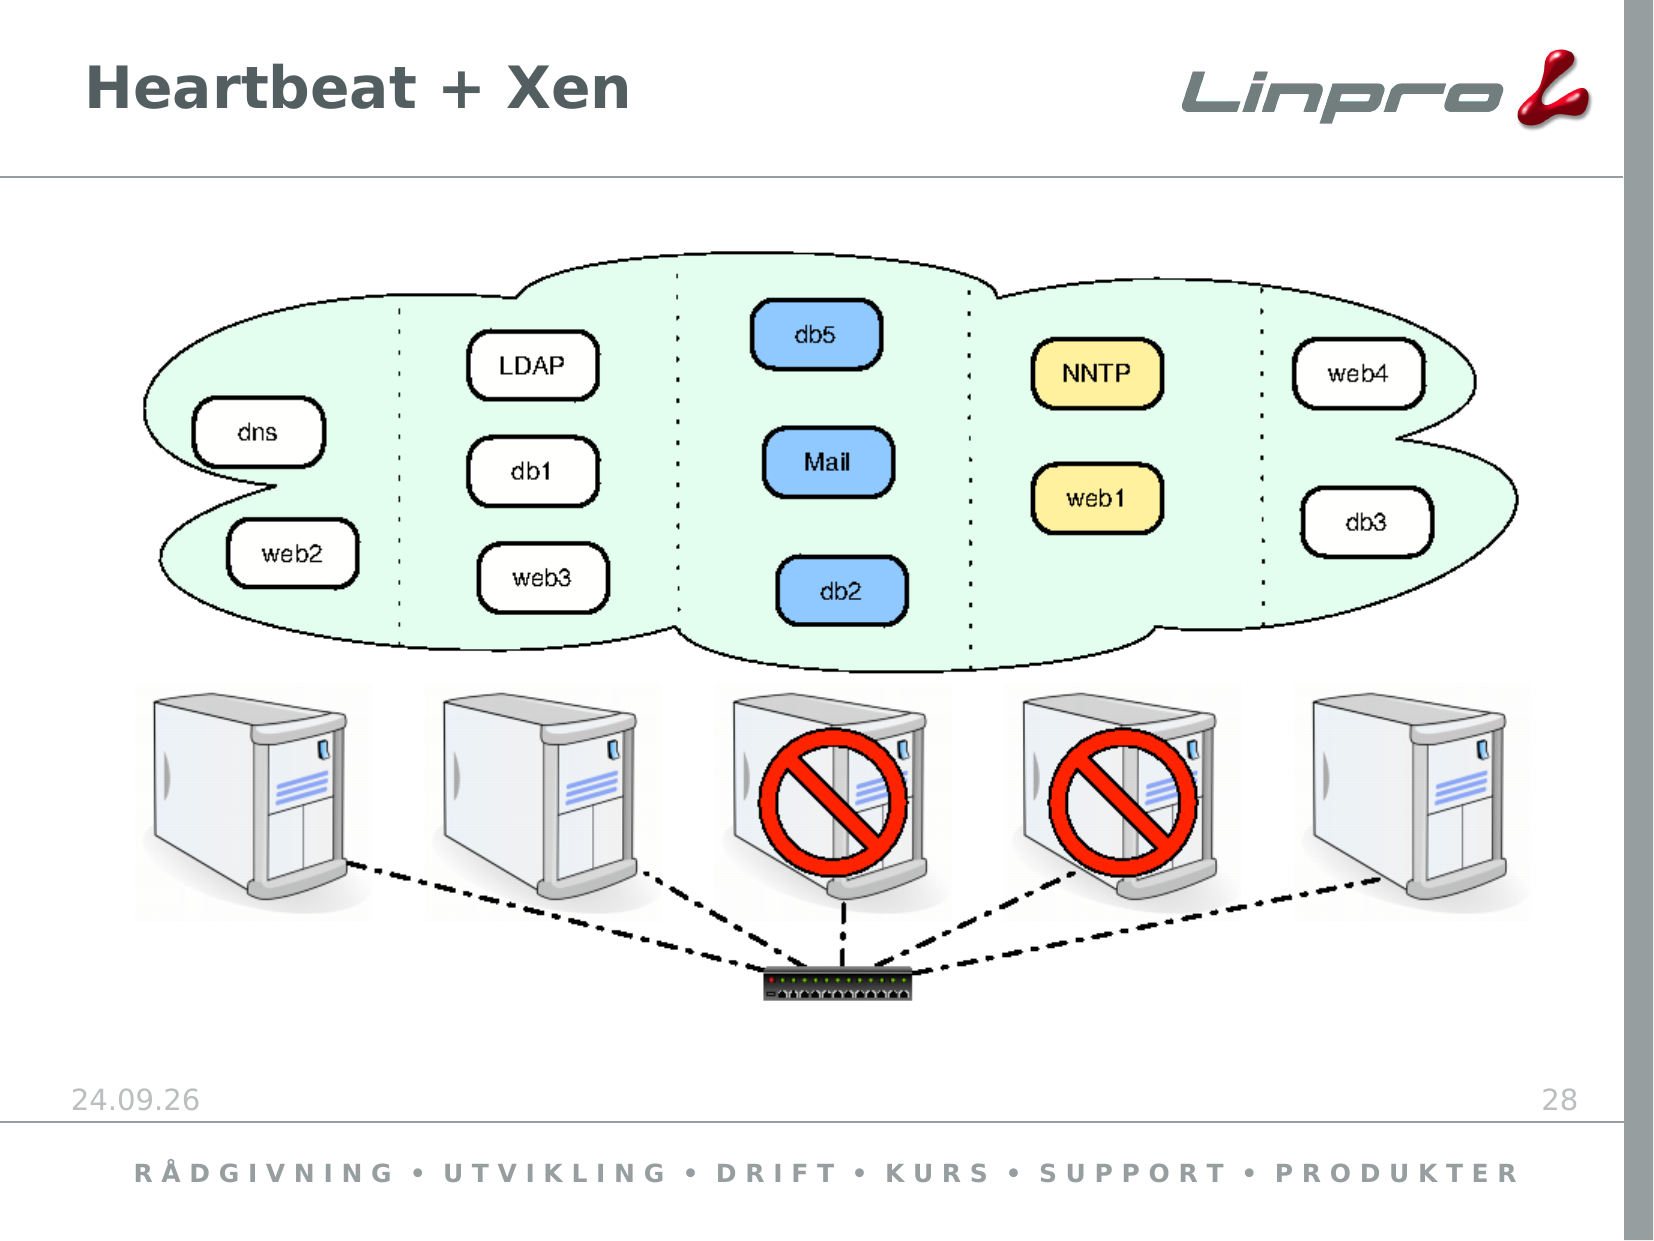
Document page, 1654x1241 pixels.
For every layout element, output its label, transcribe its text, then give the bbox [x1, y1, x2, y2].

title Heartbeat + Xen [84, 49, 1573, 128]
picture [76, 238, 1579, 1004]
picture [1181, 47, 1595, 133]
